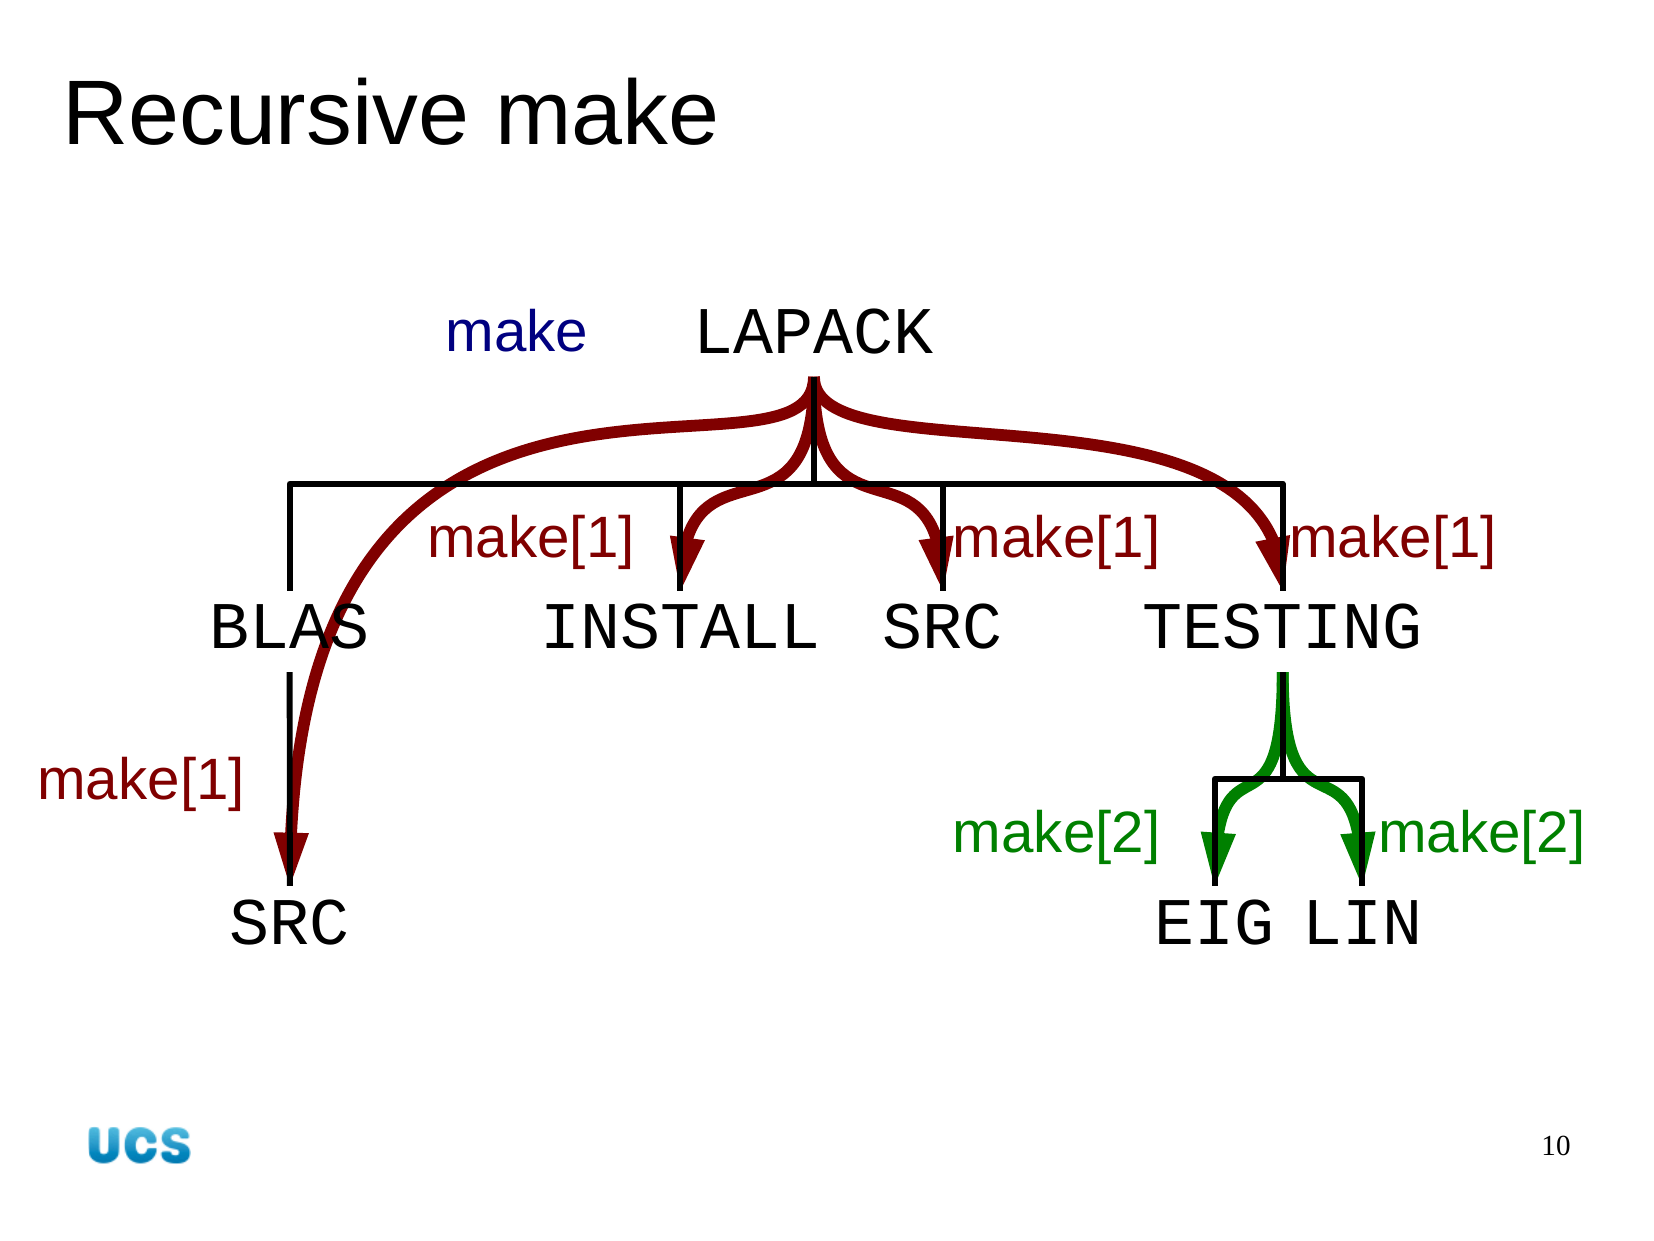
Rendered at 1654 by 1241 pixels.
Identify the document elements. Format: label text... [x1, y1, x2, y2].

text_box make[1] [424, 501, 639, 573]
text_box EIG [1151, 885, 1278, 968]
text_box BLAS [206, 590, 373, 673]
text_box make[1] [1286, 501, 1501, 573]
text_box SRC [226, 885, 353, 968]
text_box INSTALL [537, 590, 824, 673]
text_box make [442, 295, 593, 367]
text_box SRC [879, 590, 1006, 673]
text_box LIN [1299, 885, 1426, 968]
text_box Recursive make [59, 59, 724, 168]
picture [88, 1126, 191, 1165]
text_box LAPACK [690, 295, 937, 377]
text_box make[2] [949, 797, 1165, 869]
text_box make[2] [1375, 797, 1590, 869]
text_box make[1] [949, 501, 1165, 573]
text_box TESTING [1139, 590, 1426, 673]
text_box make[1] [34, 744, 249, 816]
